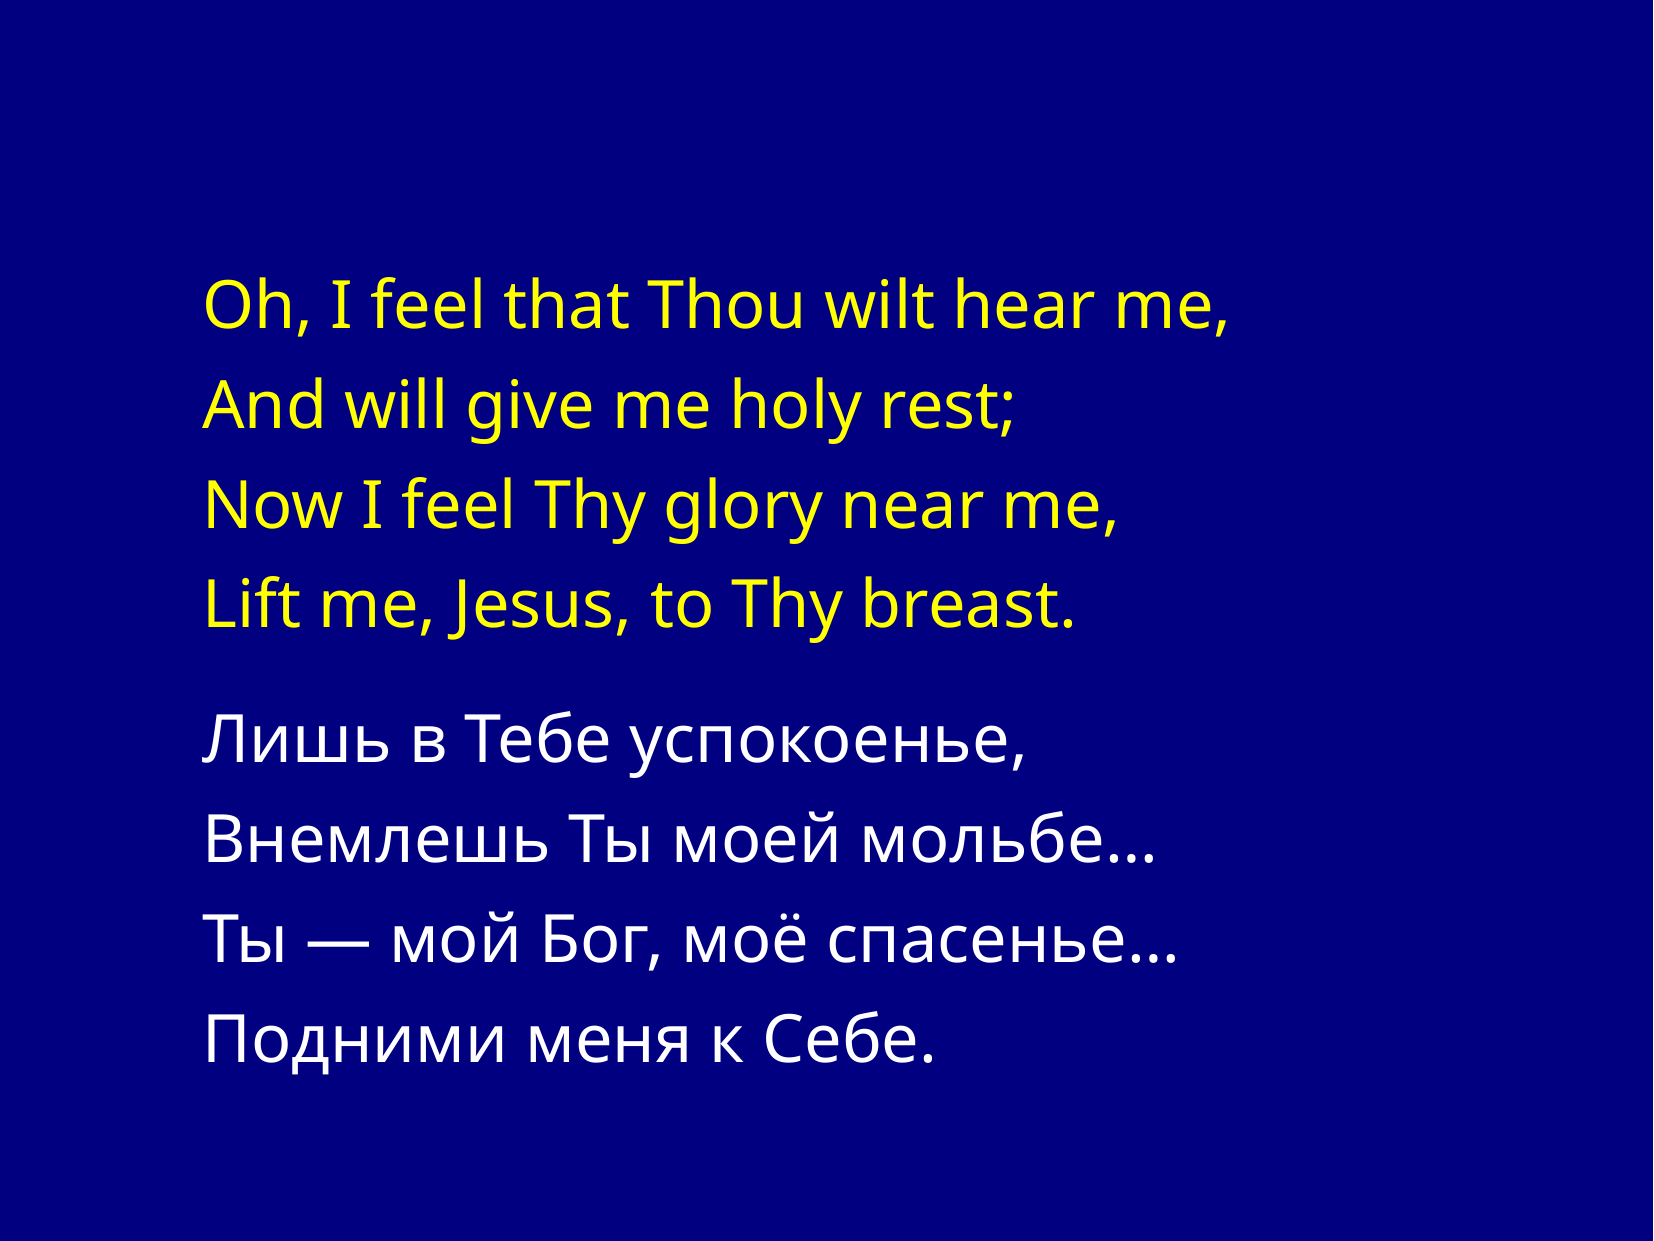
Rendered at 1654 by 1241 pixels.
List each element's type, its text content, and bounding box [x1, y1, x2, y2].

text_box Лишь в Тебе успокоенье, Внемлешь Ты моей мольбе… Ты — мой Бог, моё спасенье… Подними меня к Себе. [75, 675, 1576, 1163]
text_box Oh, I feel that Thou wilt hear me, And will give me holy rest; Now I feel Thy glory near me, Lift me, Jesus, to Thy breast. [75, 150, 1576, 638]
